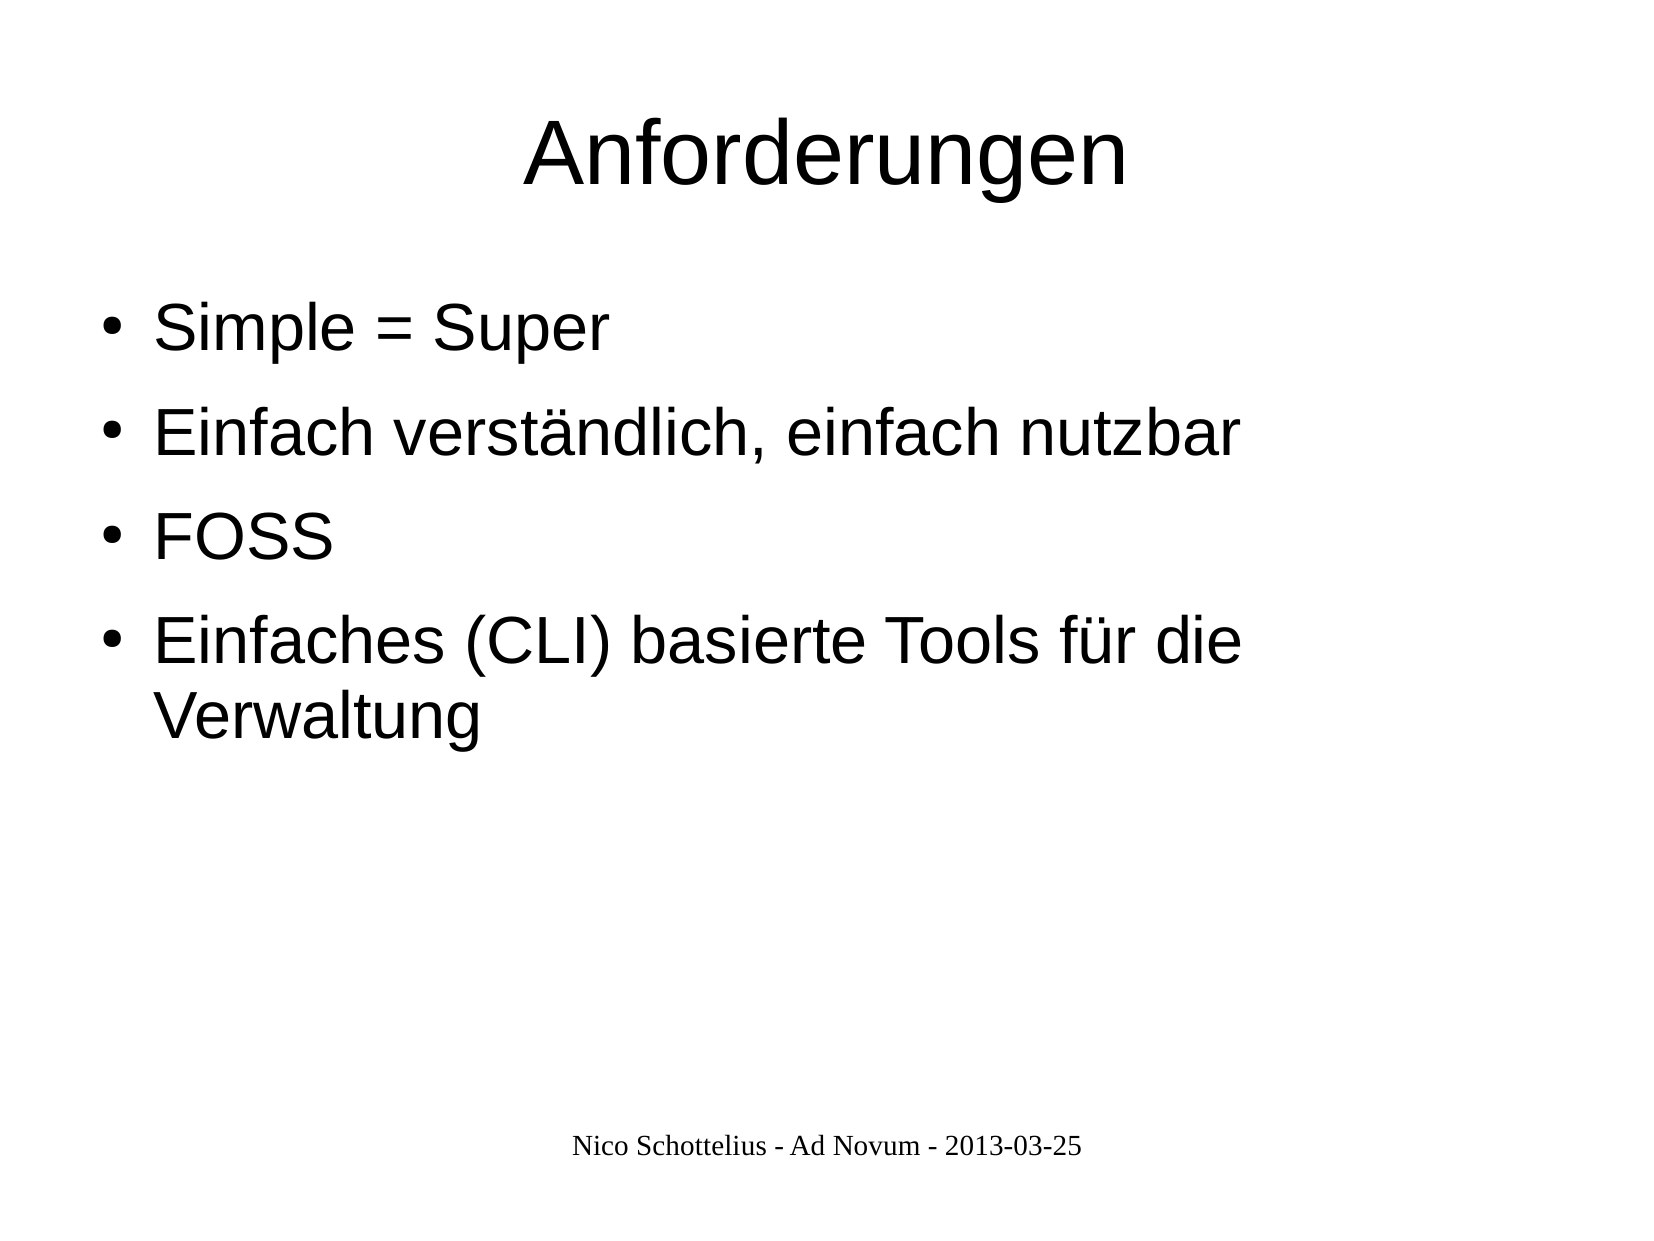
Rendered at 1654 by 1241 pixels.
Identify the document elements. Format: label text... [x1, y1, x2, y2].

title Anforderungen [82, 49, 1571, 257]
list Simple = Super Einfach verständlich, einfach nutzbar FOSS Einfaches (CLI) basierte Tools für die Verwaltung [82, 290, 1538, 1010]
